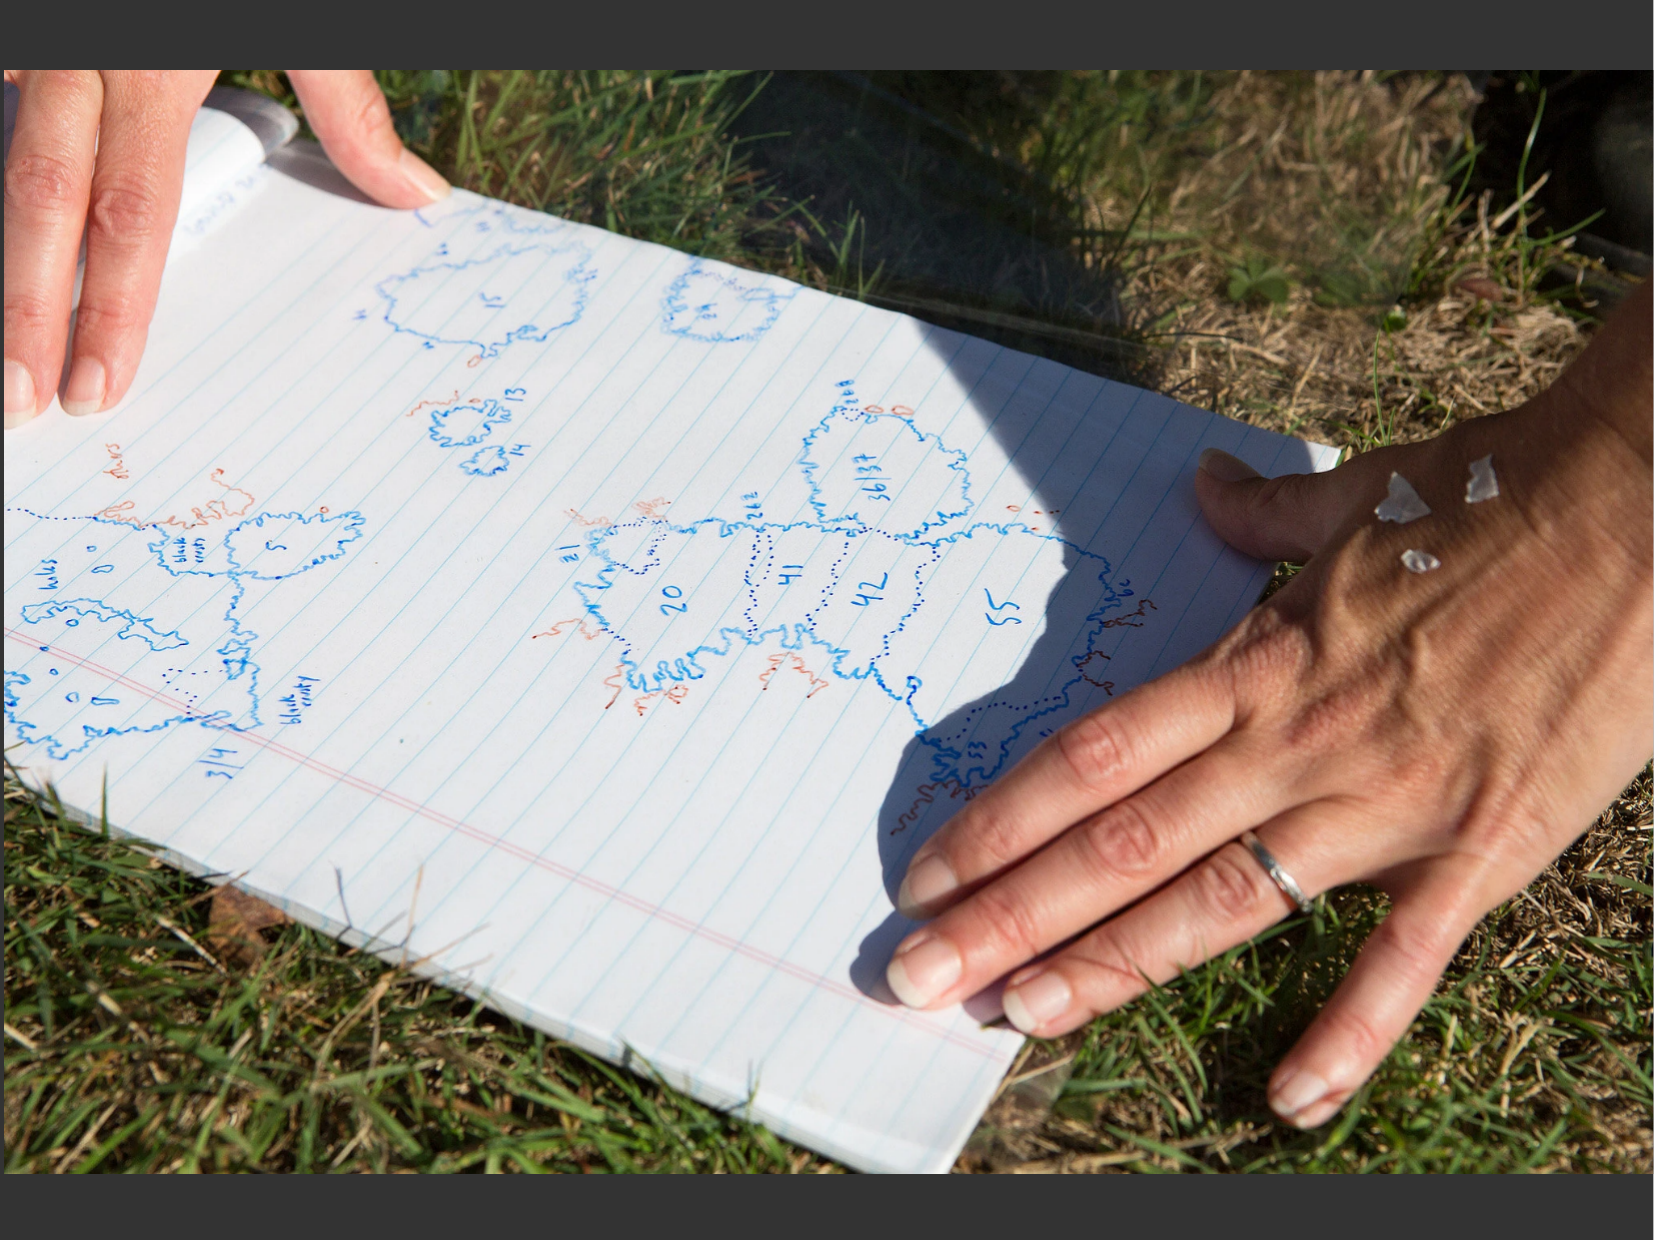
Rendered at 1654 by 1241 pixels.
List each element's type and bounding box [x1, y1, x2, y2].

picture [4, 70, 1654, 1174]
